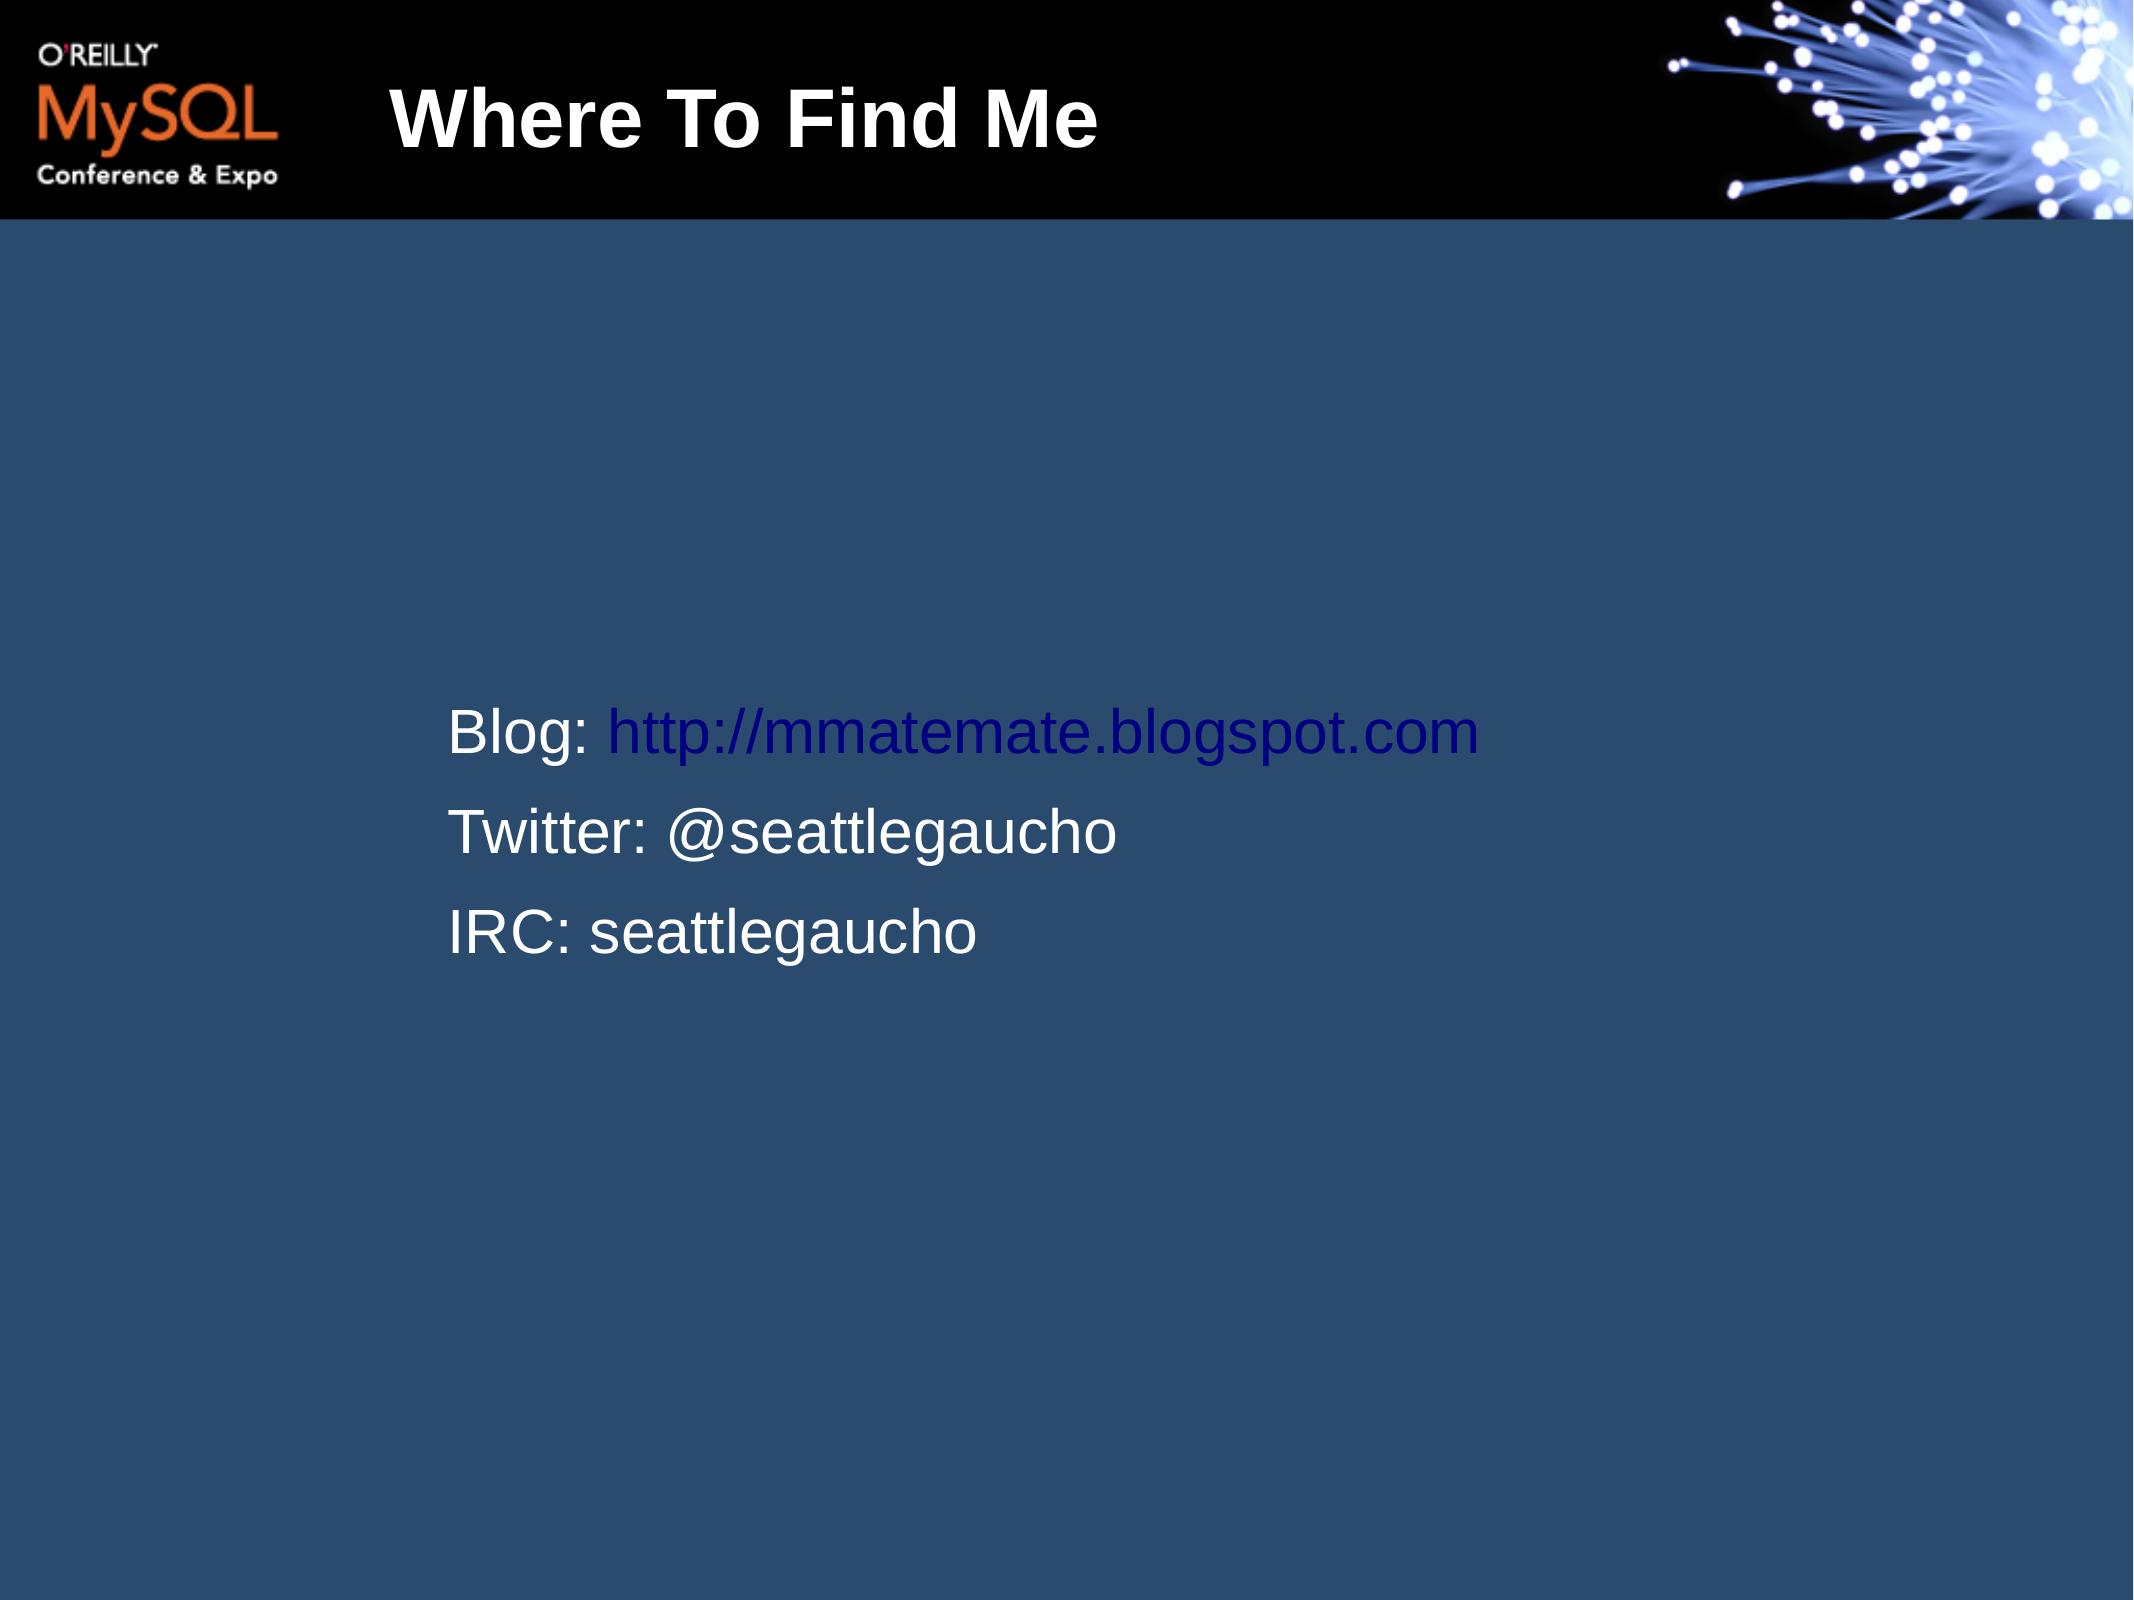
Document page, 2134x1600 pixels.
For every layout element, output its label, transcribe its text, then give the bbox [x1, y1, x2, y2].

picture [0, 0, 2134, 1600]
title Where To Find Me [381, 36, 2103, 193]
subtitle Blog: http://mmatemate.blogspot.com Twitter: @seattlegaucho IRC: seattlegaucho [447, 300, 1763, 1358]
